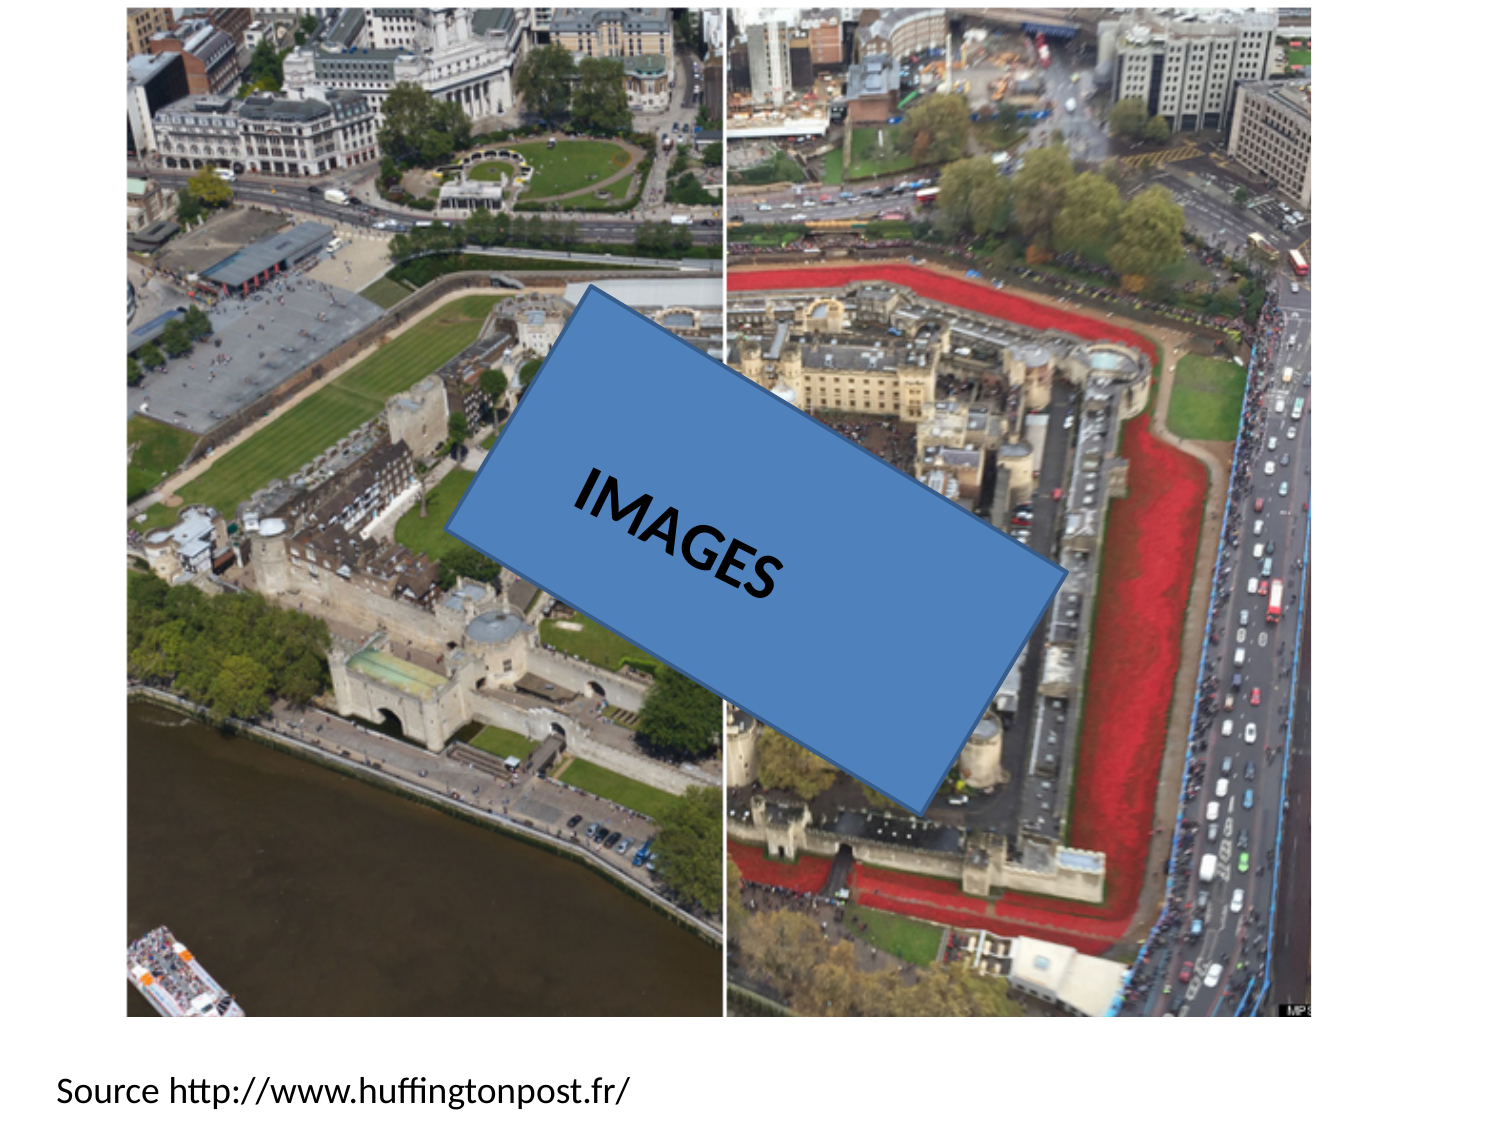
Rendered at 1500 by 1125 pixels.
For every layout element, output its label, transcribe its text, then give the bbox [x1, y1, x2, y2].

text_box IMAGES [547, 431, 918, 681]
text_box [444, 286, 1067, 816]
picture [123, 0, 1312, 1017]
text_box Source http://www.huffingtonpost.fr/ [41, 1058, 1058, 1125]
